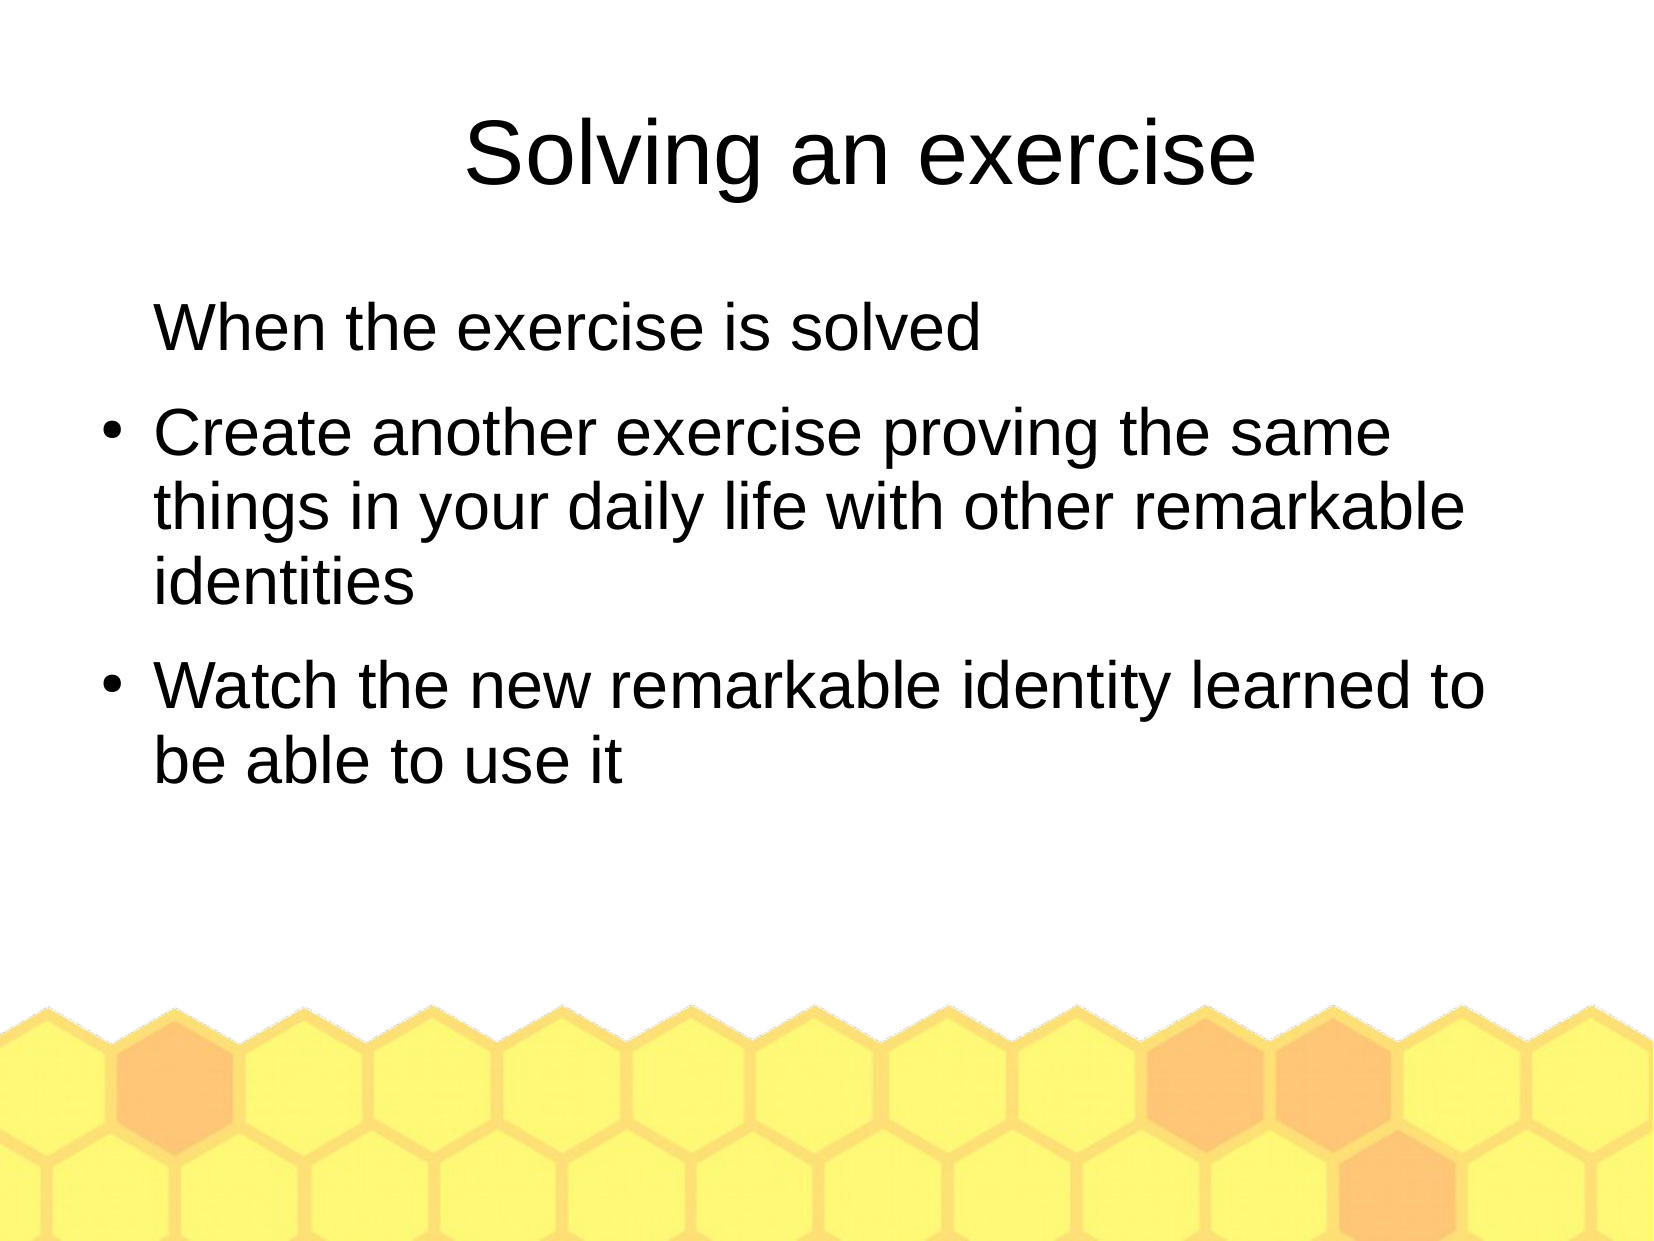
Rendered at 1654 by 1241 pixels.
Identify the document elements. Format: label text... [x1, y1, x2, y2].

title Solving an exercise [82, 49, 1571, 257]
list When the exercise is solved Create another exercise proving the same things in your daily life with other remarkable identities Watch the new remarkable identity learned to be able to use it [82, 290, 1571, 1010]
picture [0, 1001, 1654, 1241]
